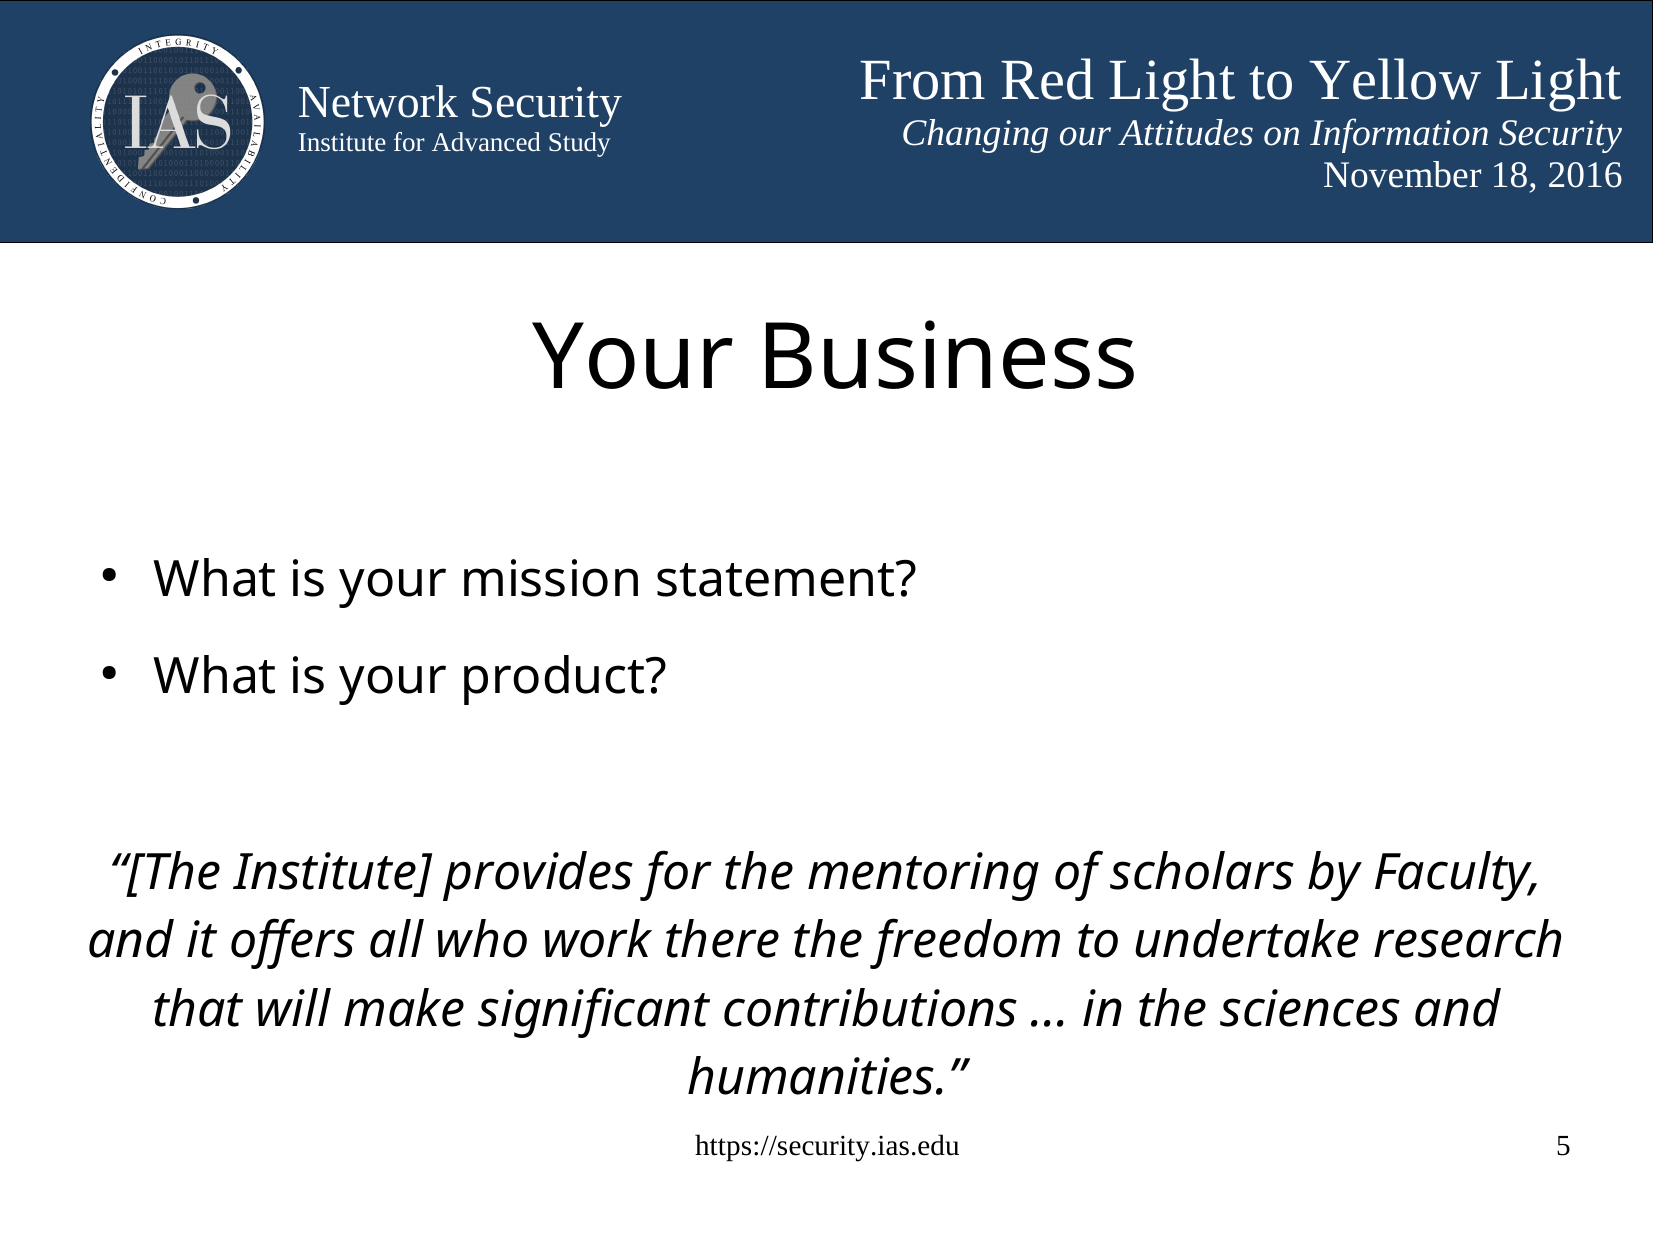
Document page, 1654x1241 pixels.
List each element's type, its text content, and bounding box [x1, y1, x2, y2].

picture [72, 16, 283, 228]
list Your Business What is your mission statement? What is your product? “[The Institute] provides for the mentoring of scholars by Faculty, and it offers all who work there the freedom to undertake research that will make significant contributions ... in the sciences and humanities.” [82, 290, 1571, 1113]
